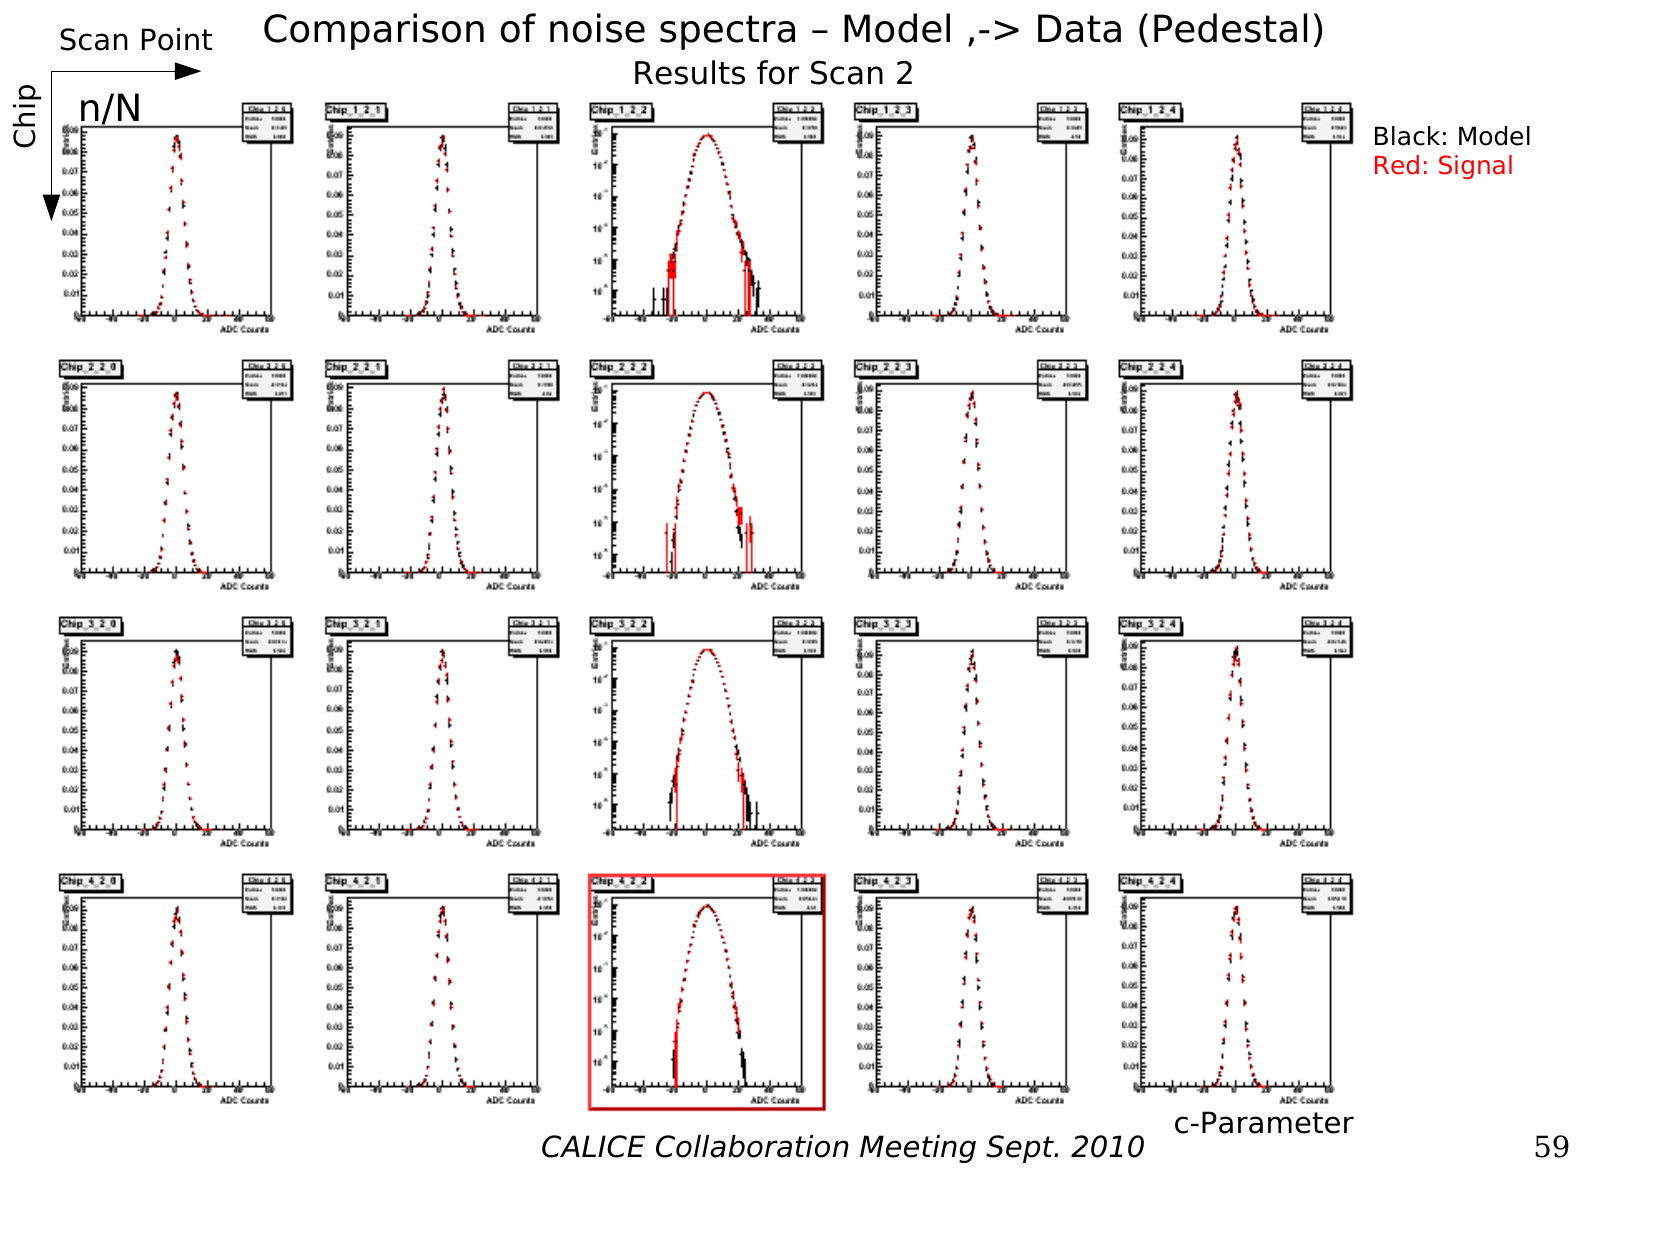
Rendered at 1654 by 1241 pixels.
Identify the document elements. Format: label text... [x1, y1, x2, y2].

text_box Results for Scan 2 [617, 59, 931, 100]
text_box [57, 85, 63, 123]
text_box Comparison of noise spectra – Model ,-> Data (Pedestal) [247, 0, 1342, 59]
picture [46, 94, 1370, 1122]
text_box [1312, 366, 1352, 450]
text_box Black: Model Red: Signal [1357, 114, 1555, 189]
text_box n/N [63, 79, 158, 139]
text_box Scan Point [44, 15, 238, 66]
text_box c-Parameter [1158, 1099, 1369, 1149]
text_box Chip [0, 59, 50, 165]
picture [46, 94, 51, 194]
